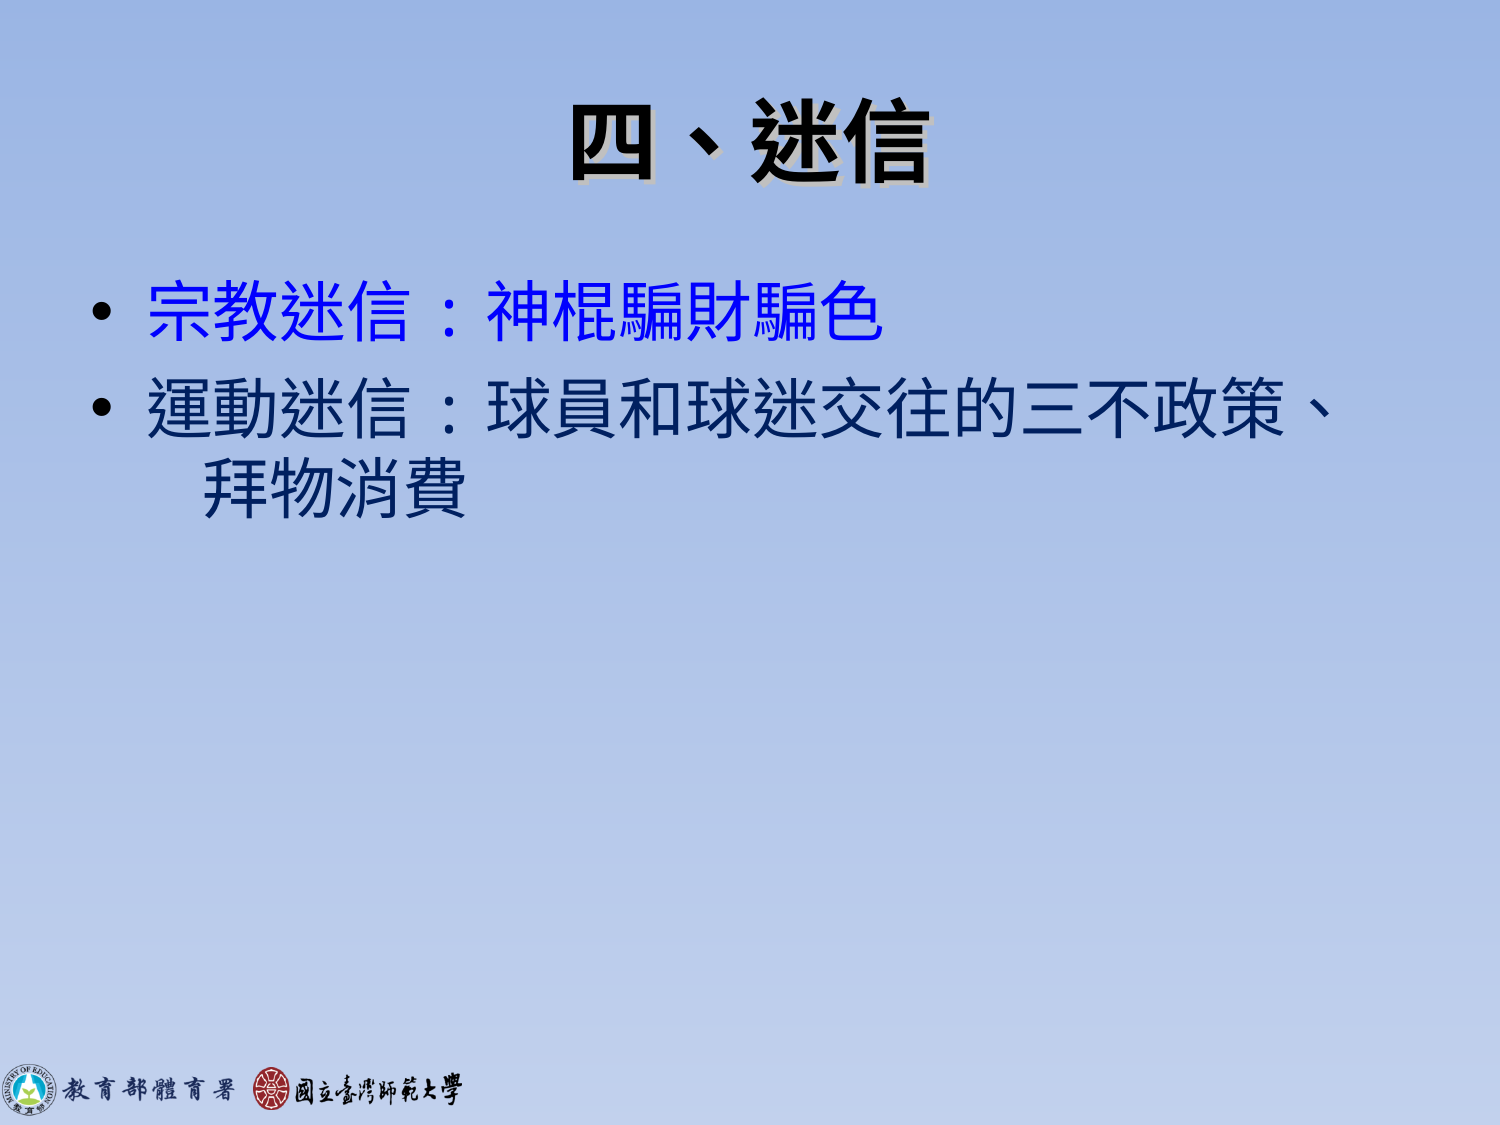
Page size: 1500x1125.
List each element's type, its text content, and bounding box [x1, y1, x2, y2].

list 宗教迷信:神棍騙財騙色 運動迷信:球員和球迷交往的三不政策、拜物消費 [75, 262, 1426, 1005]
title 四、迷信 [75, 45, 1426, 233]
